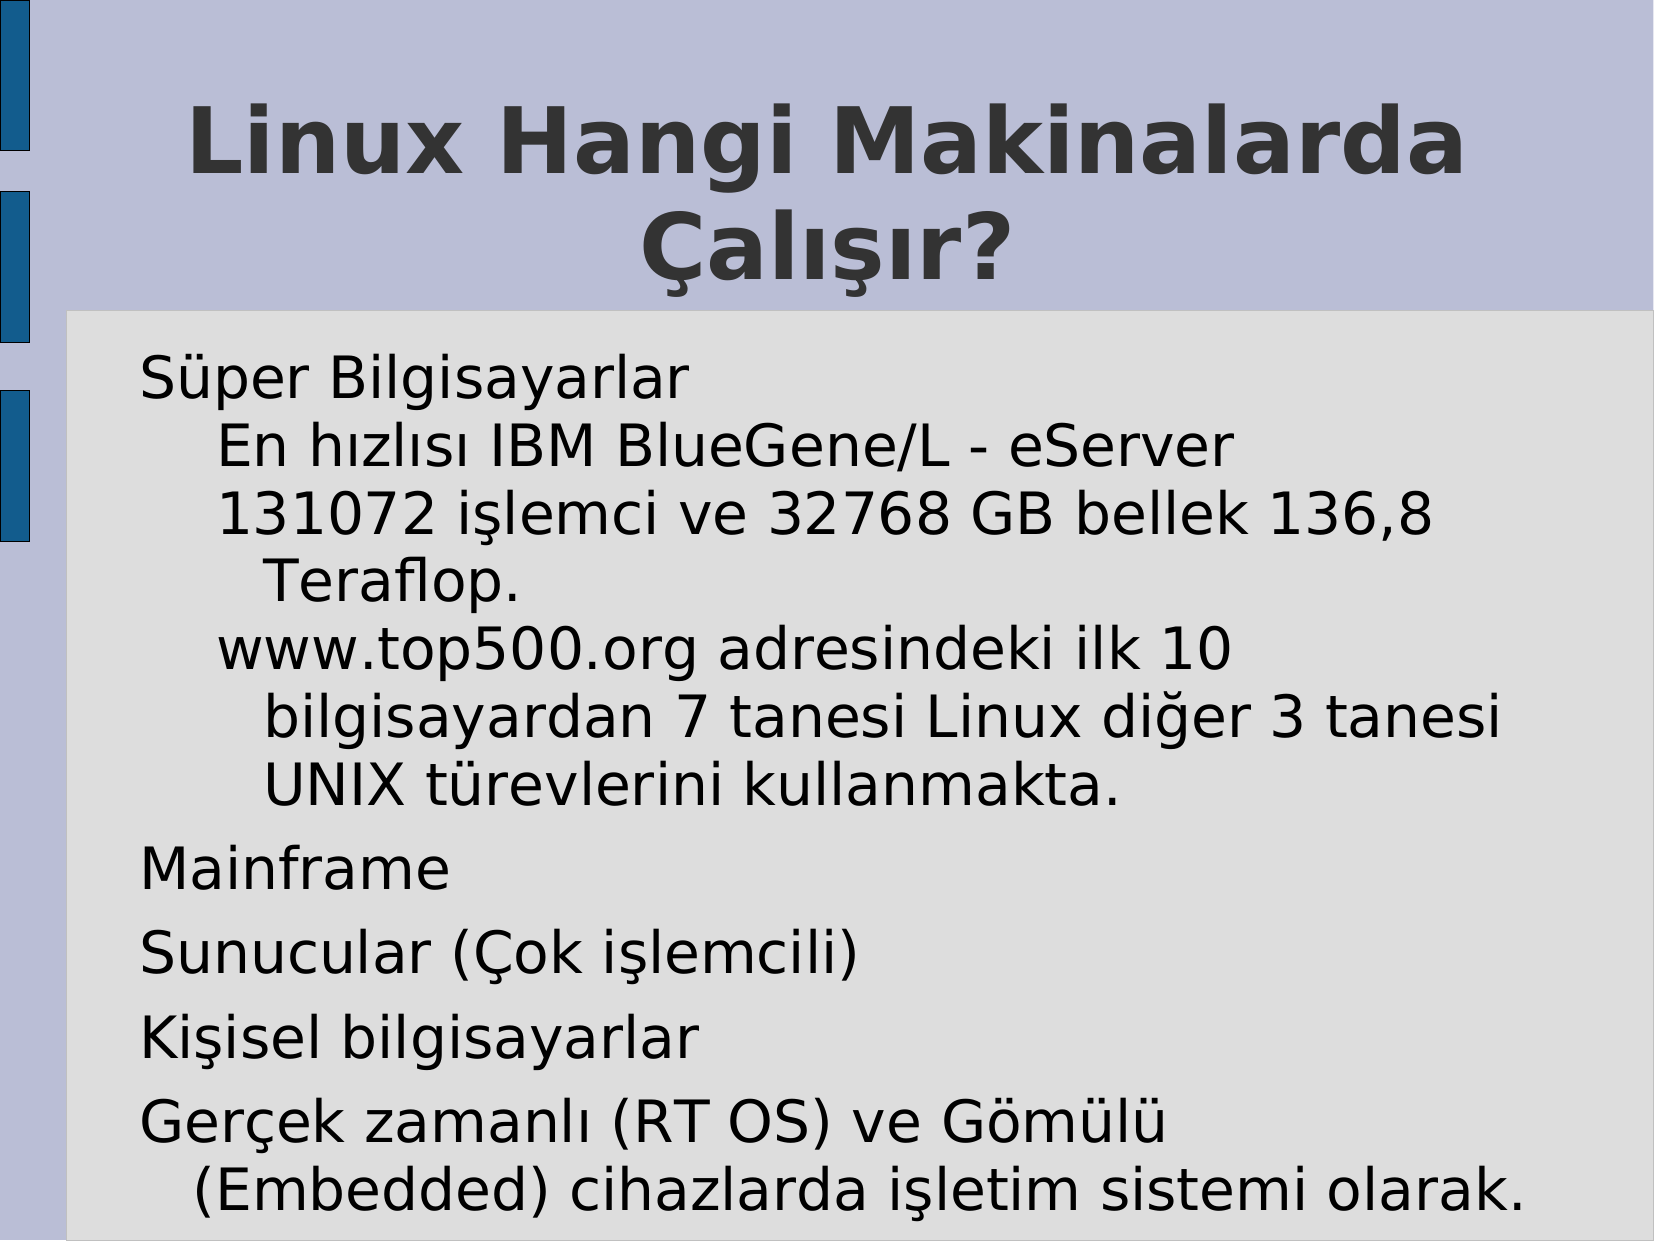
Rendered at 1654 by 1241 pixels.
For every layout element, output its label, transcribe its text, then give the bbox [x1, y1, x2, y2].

list Süper Bilgisayarlar En hızlısı IBM BlueGene/L - eServer 131072 işlemci ve 32768 GB bellek 136,8 Teraflop. www.top500.org adresindeki ilk 10 bilgisayardan 7 tanesi Linux diğer 3 tanesi UNIX türevlerini kullanmakta. Mainframe Sunucular (Çok işlemcili) Kişisel bilgisayarlar Gerçek zamanlı (RT OS) ve Gömülü (Embedded) cihazlarda işletim sistemi olarak. [121, 344, 1534, 1225]
title Linux Hangi Makinalarda Çalışır? [121, 87, 1534, 302]
